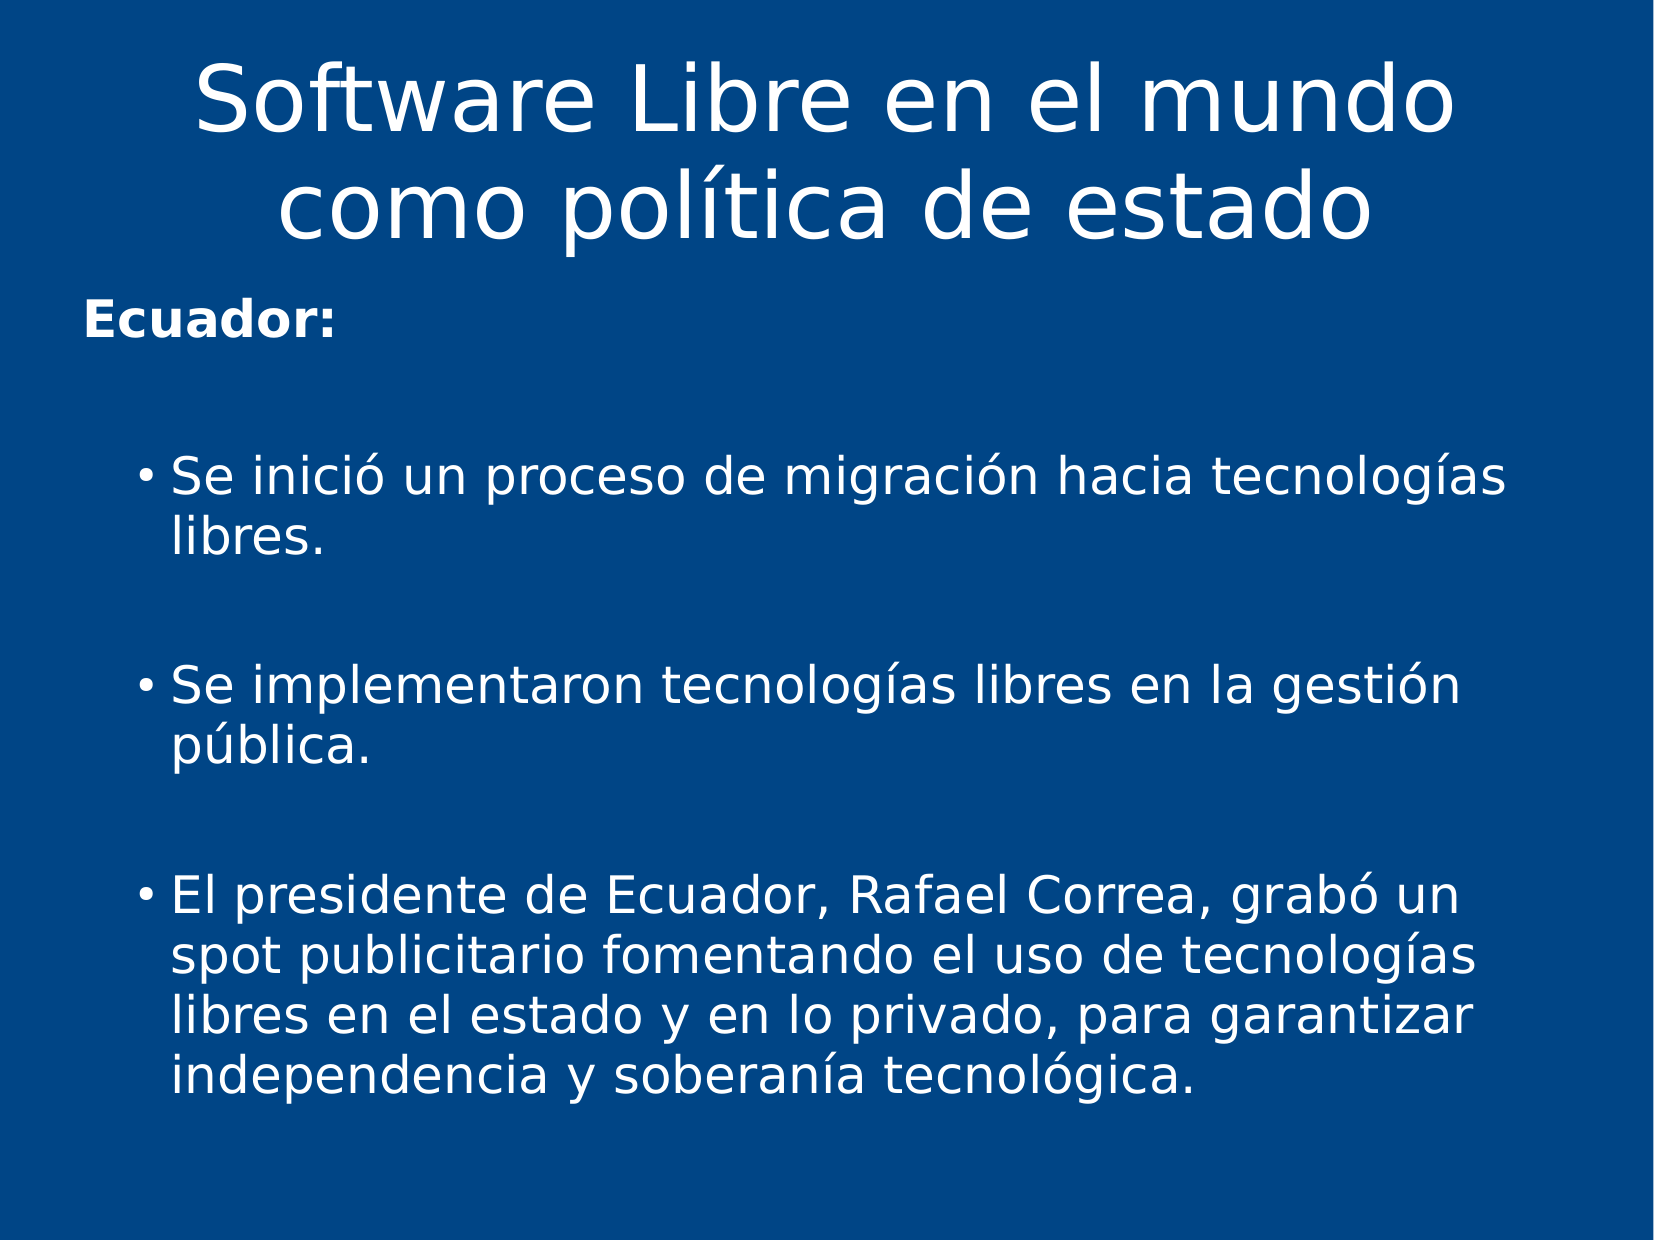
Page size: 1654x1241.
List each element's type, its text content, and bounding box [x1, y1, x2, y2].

list Ecuador: Se inició un proceso de migración hacia tecnologías libres. Se implementaron tecnologías libres en la gestión pública. El presidente de Ecuador, Rafael Correa, grabó un spot publicitario fomentando el uso de tecnologías libres en el estado y en lo privado, para garantizar independencia y soberanía tecnológica. [82, 290, 1571, 1109]
title Software Libre en el mundo como política de estado [82, 45, 1571, 261]
